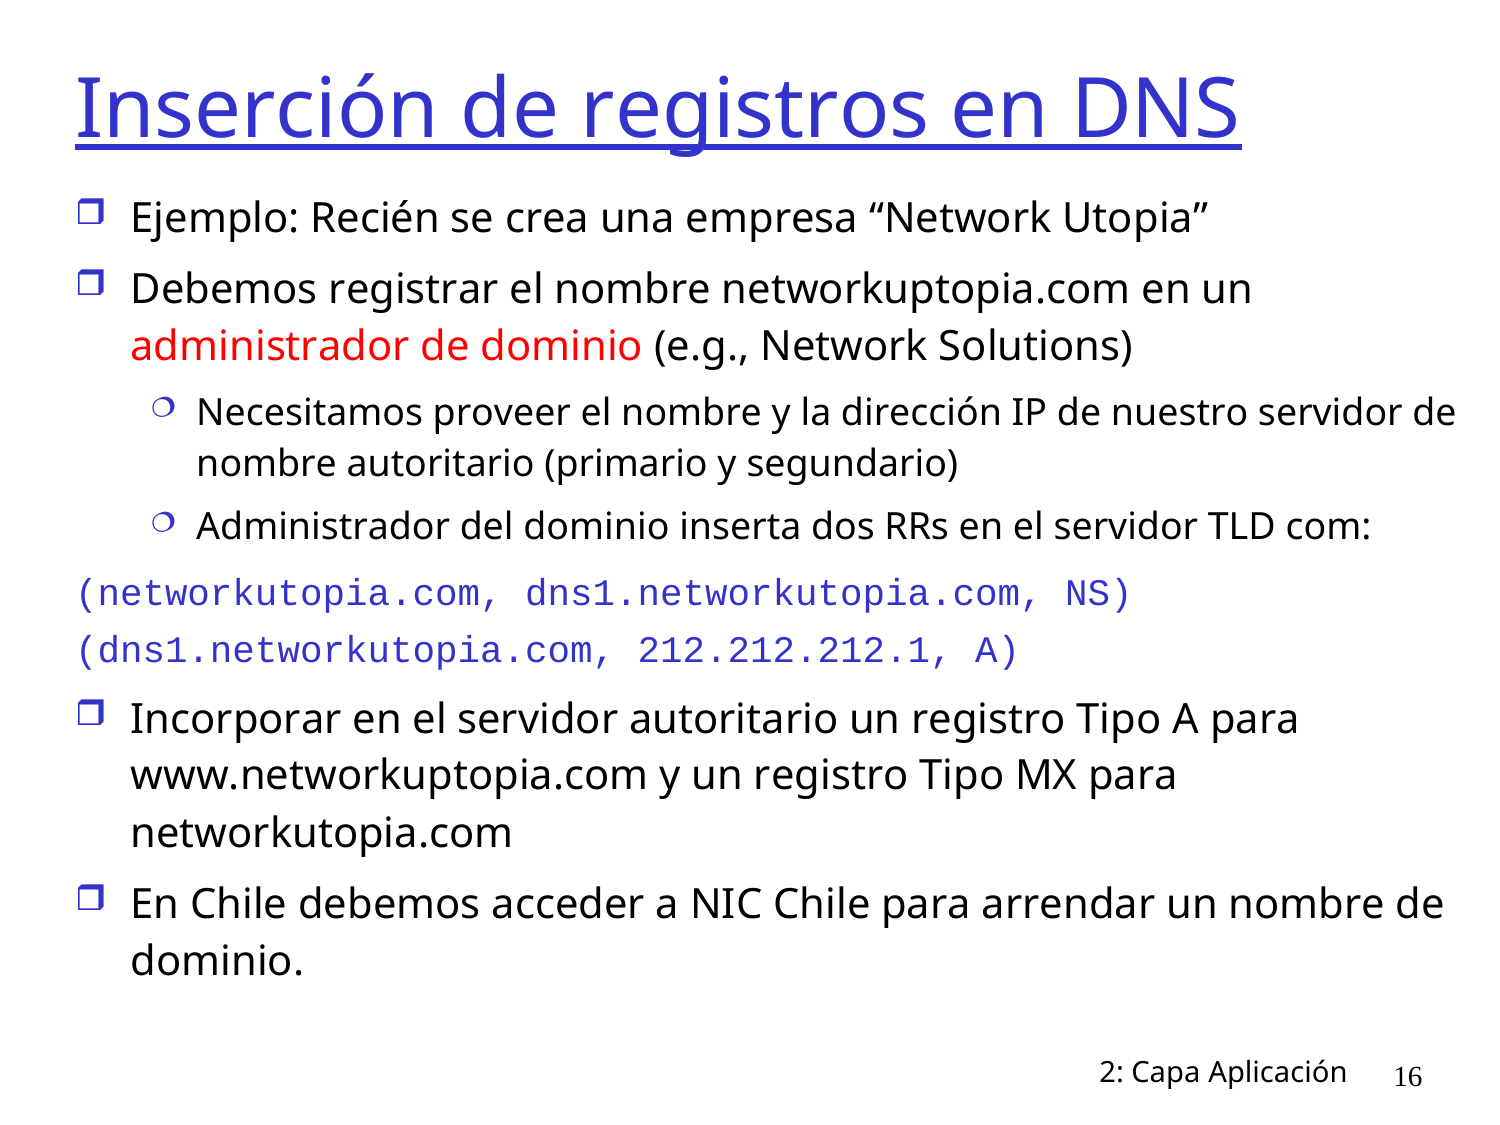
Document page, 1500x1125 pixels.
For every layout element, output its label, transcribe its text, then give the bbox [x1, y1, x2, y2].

title Inserción de registros en DNS [75, 23, 1426, 187]
list Ejemplo: Recién se crea una empresa “Network Utopia” Debemos registrar el nombre networkuptopia.com en un administrador de dominio (e.g., Network Solutions)‏ Necesitamos proveer el nombre y la dirección IP de nuestro servidor de nombre autoritario (primario y segundario)‏ Administrador del dominio inserta dos RRs en el servidor TLD com: (networkutopia.com, dns1.networkutopia.com, NS)‏ (dns1.networkutopia.com, 212.212.212.1, A) Incorporar en el servidor autoritario un registro Tipo A para www.networkuptopia.com y un registro Tipo MX para networkutopia.com En Chile debemos acceder a NIC Chile para arrendar un nombre de dominio. [75, 187, 1471, 1025]
